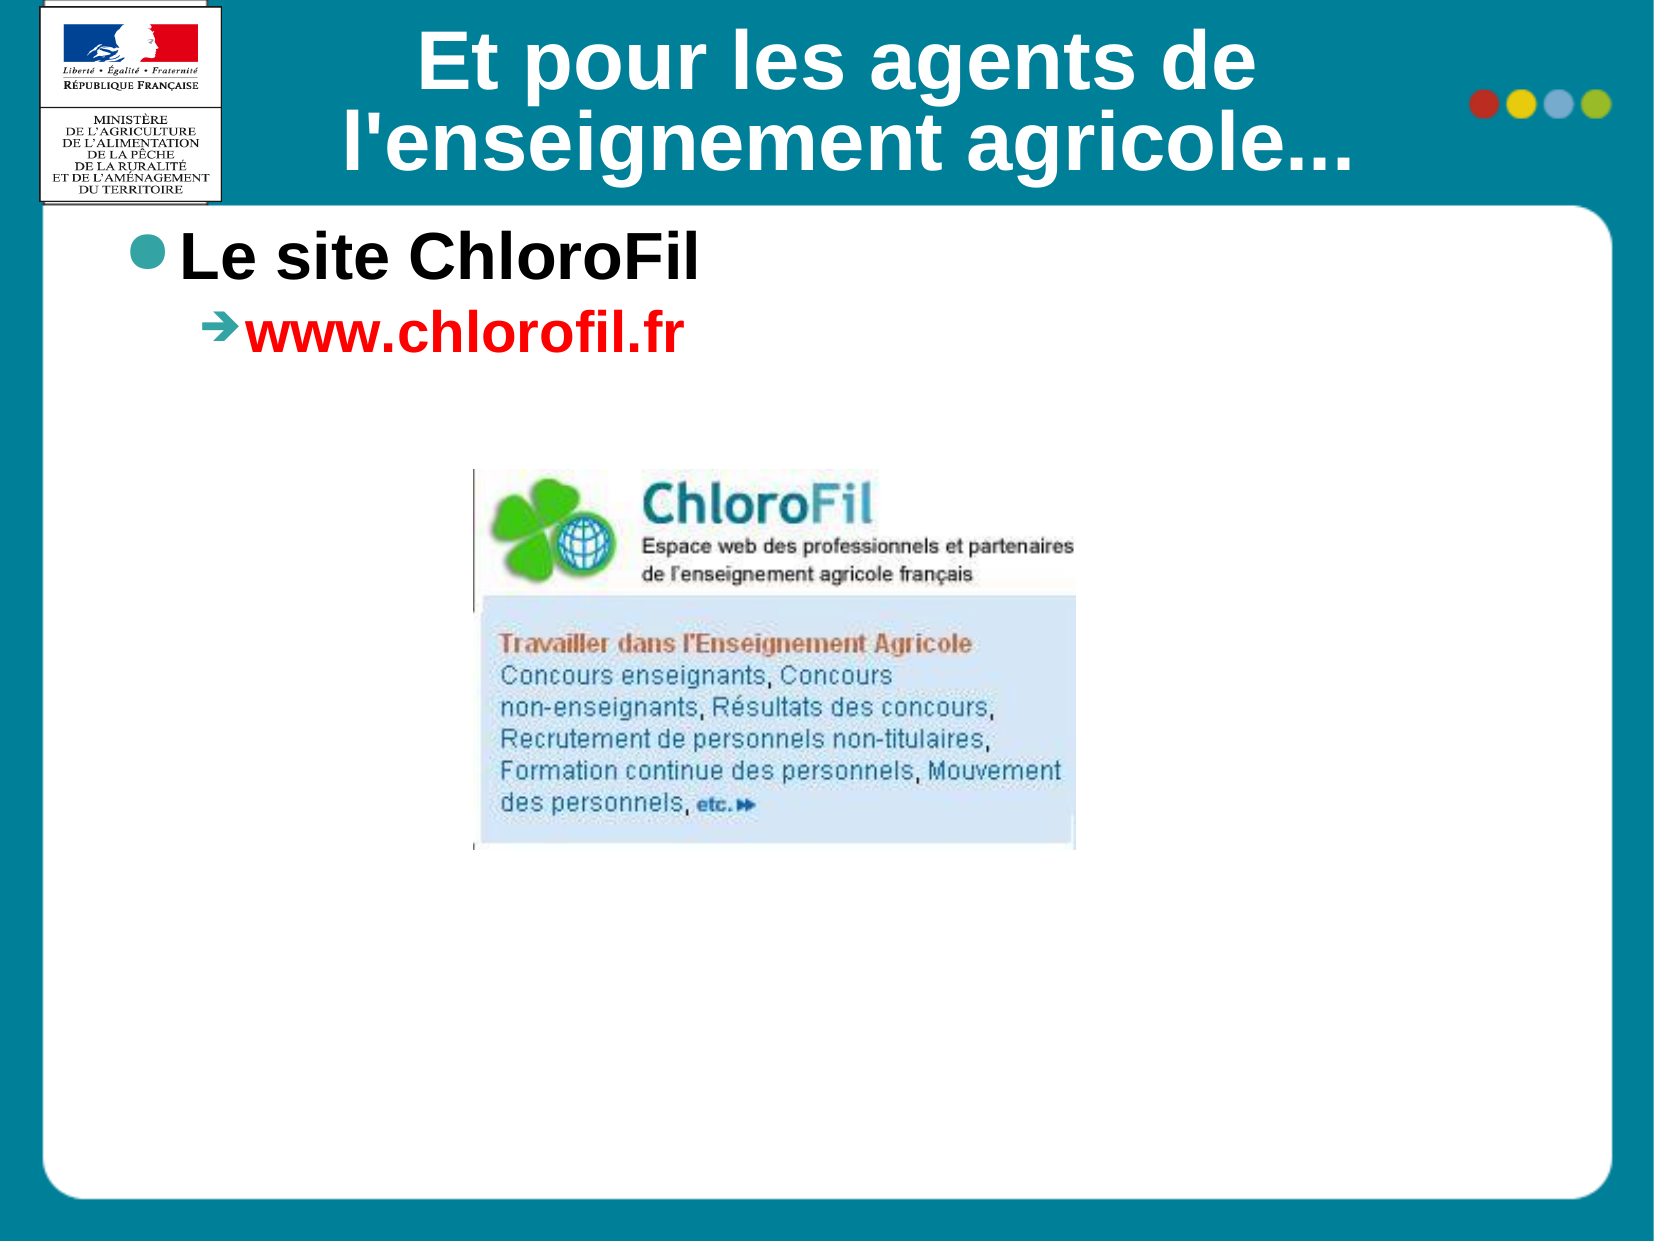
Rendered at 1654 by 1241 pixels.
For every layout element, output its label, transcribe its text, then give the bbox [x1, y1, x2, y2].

picture [473, 469, 1076, 850]
title Et pour les agents de l'enseignement agricole... [162, 0, 1536, 229]
list Le site ChloroFil www.chlorofil.fr [123, 227, 1529, 1110]
picture [0, 0, 1654, 1241]
